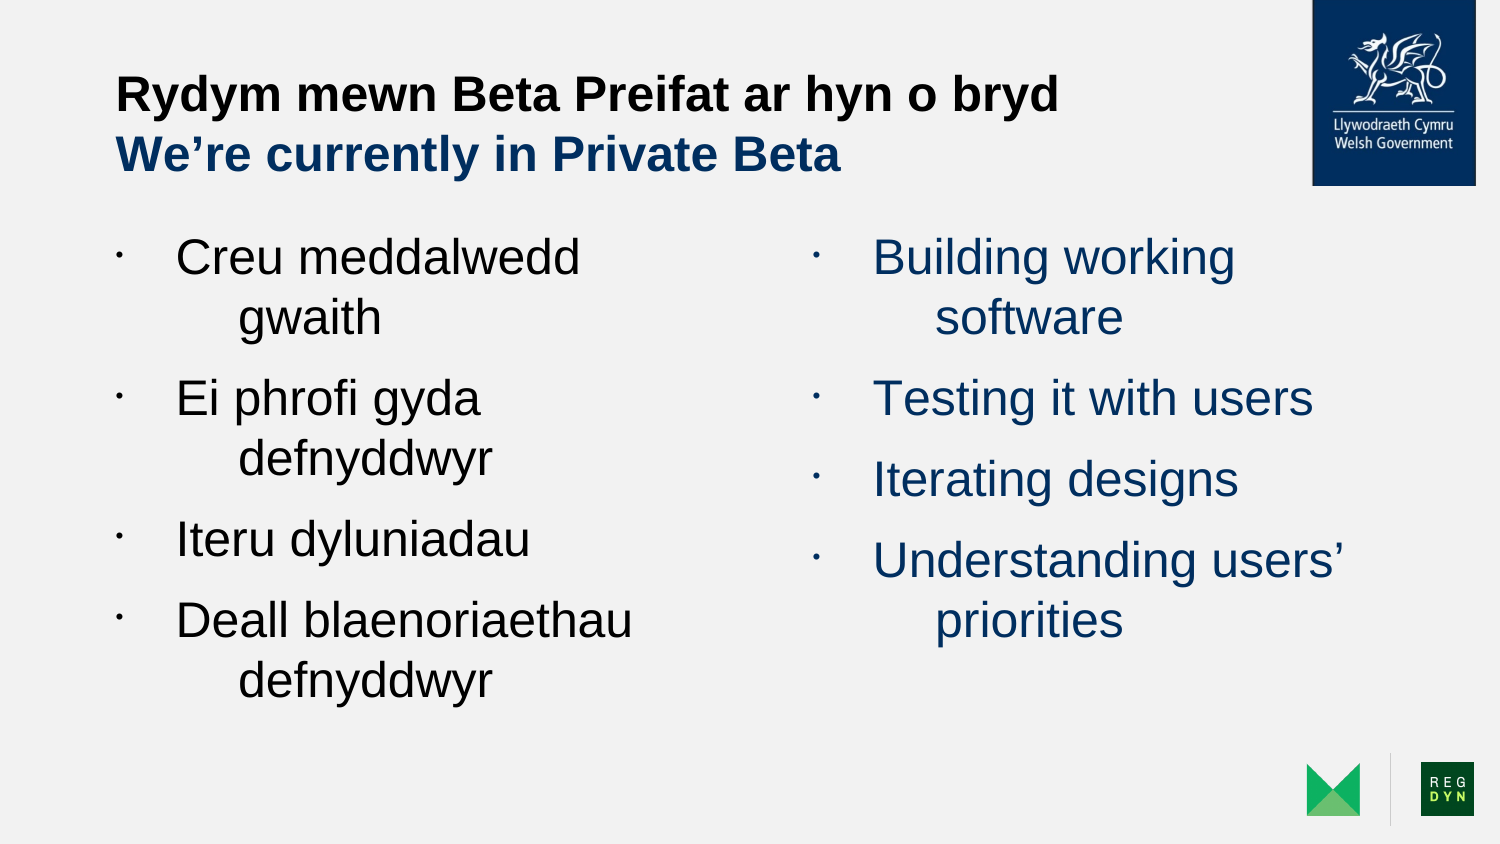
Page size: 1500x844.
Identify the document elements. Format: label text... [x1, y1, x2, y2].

list Creu meddalwedd gwaith Ei phrofi gyda defnyddwyr Iteru dyluniadau Deall blaenoriaethau defnyddwyr [115, 224, 729, 723]
title Rydym mewn Beta Preifat ar hyn o bryd We’re currently in Private Beta [115, 61, 1250, 186]
list Building working software Testing it with users Iterating designs Understanding users’ priorities [812, 224, 1426, 723]
